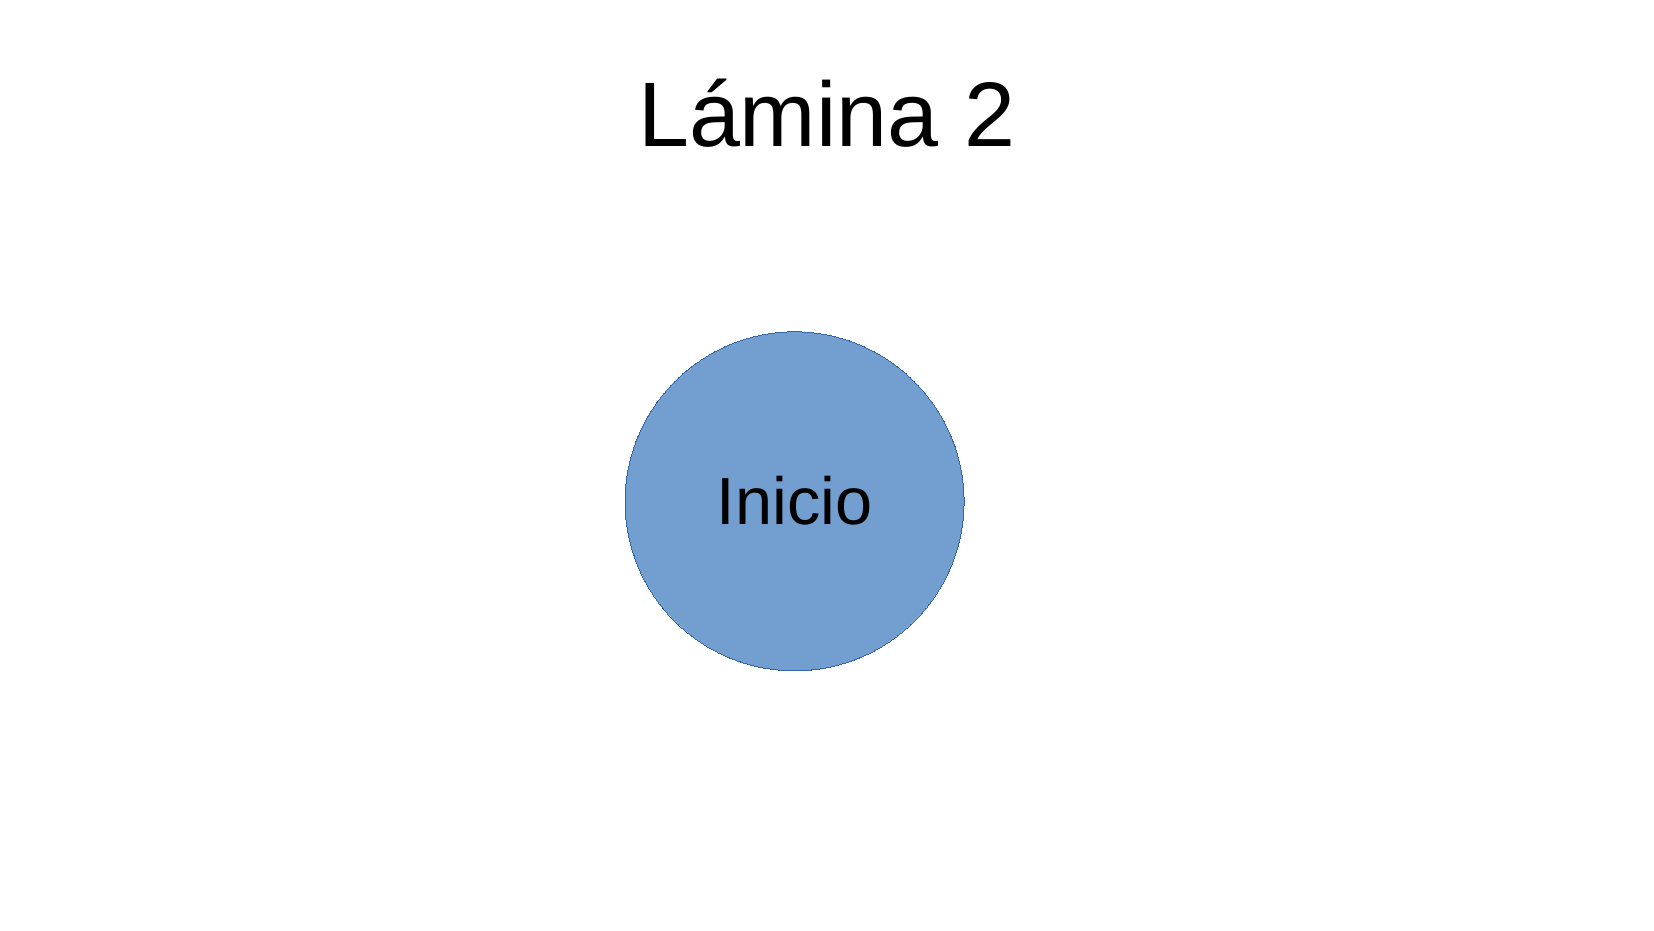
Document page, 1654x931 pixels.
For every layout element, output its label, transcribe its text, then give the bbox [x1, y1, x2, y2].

title Lámina 2 [82, 37, 1571, 193]
text_box Inicio [625, 331, 965, 671]
